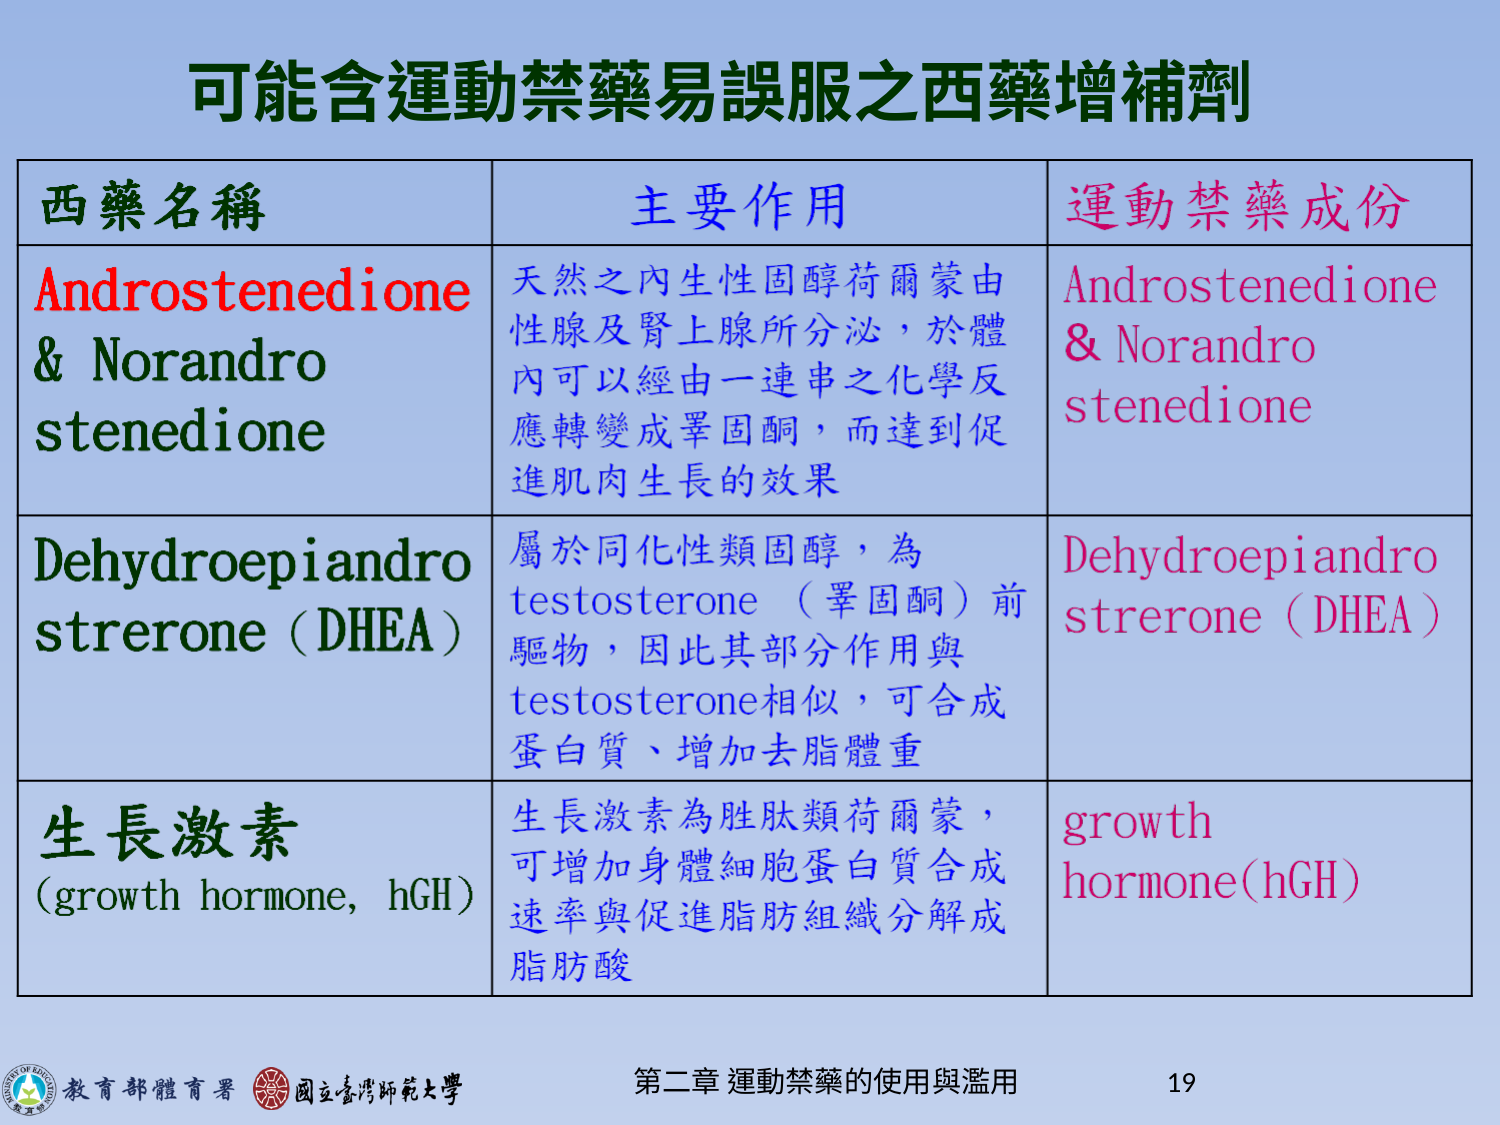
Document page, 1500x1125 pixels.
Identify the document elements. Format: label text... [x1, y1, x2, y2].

picture [0, 148, 1494, 1009]
text_box 第二章 運動禁藥的使用與濫用 [589, 1031, 1065, 1107]
text_box [1151, 1031, 1465, 1107]
text_box 可能含運動禁藥易誤服之西藥增補劑 [171, 43, 1269, 138]
